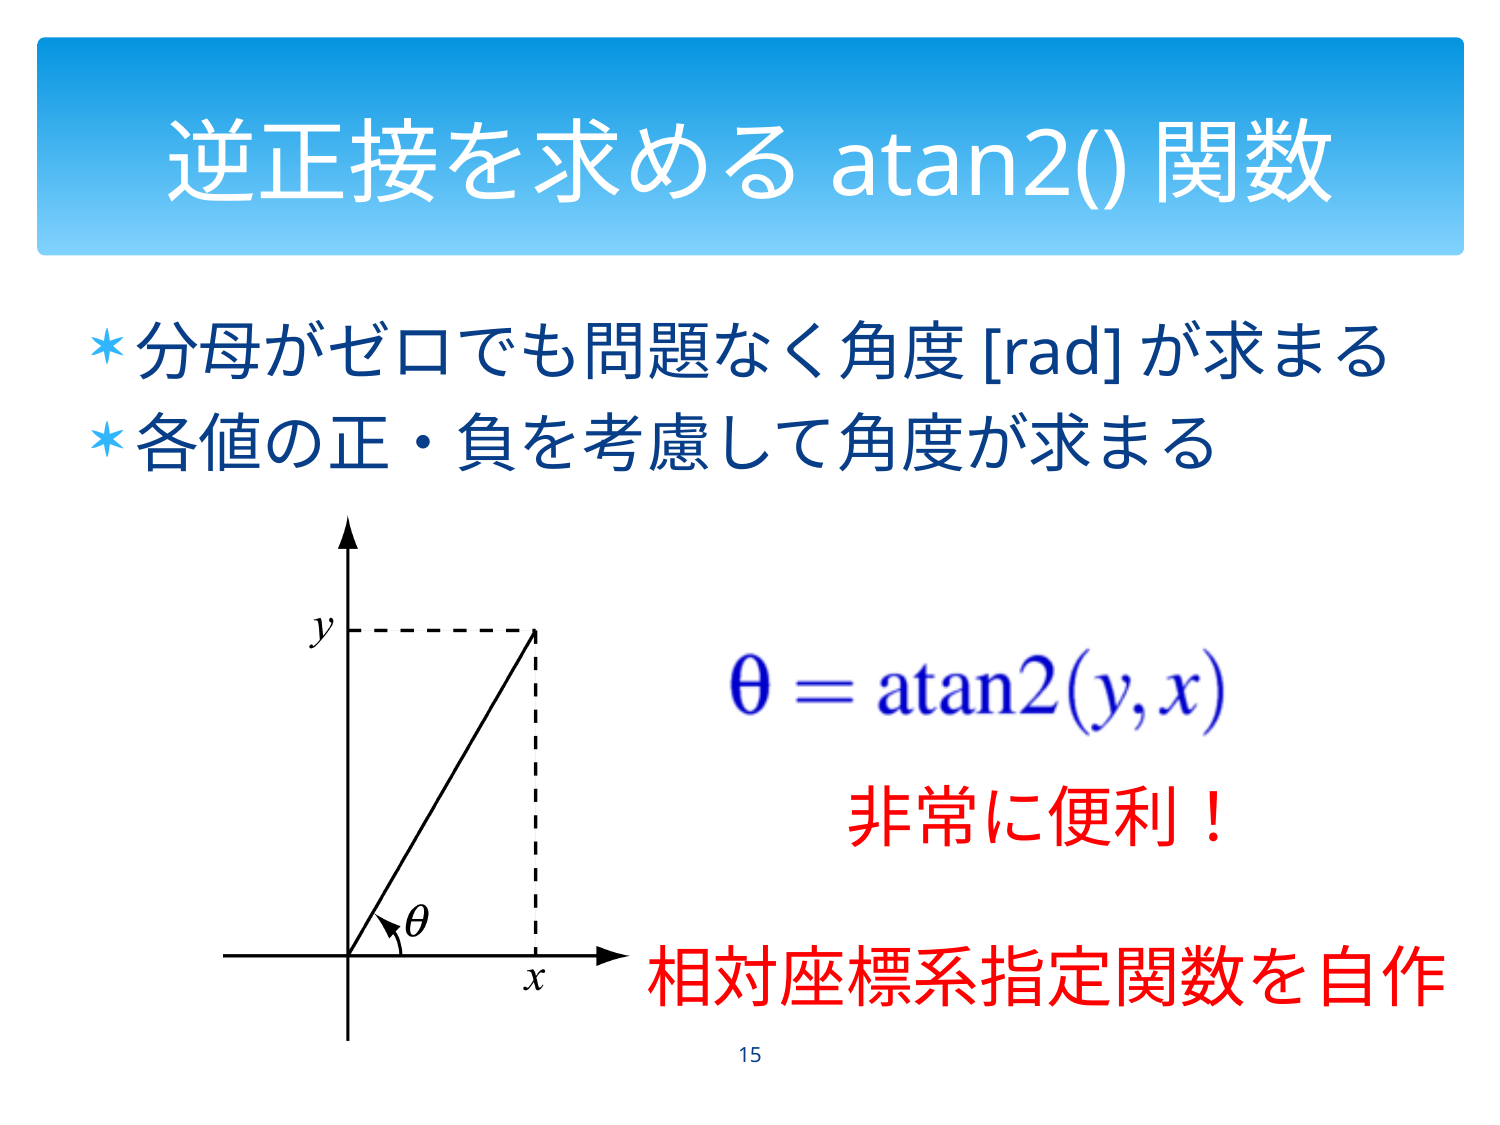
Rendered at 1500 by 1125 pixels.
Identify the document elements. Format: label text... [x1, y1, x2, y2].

picture [223, 515, 630, 1041]
text_box 非常に便利！ 相対座標系指定関数を自作 [631, 767, 1463, 1025]
text_box [654, 1025, 846, 1086]
picture [722, 637, 1236, 741]
list 分母がゼロでも問題なく角度[rad]が求まる 各値の正・負を考慮して角度が求まる [76, 302, 1424, 511]
title 逆正接を求めるatan2()関数 [75, 55, 1426, 262]
